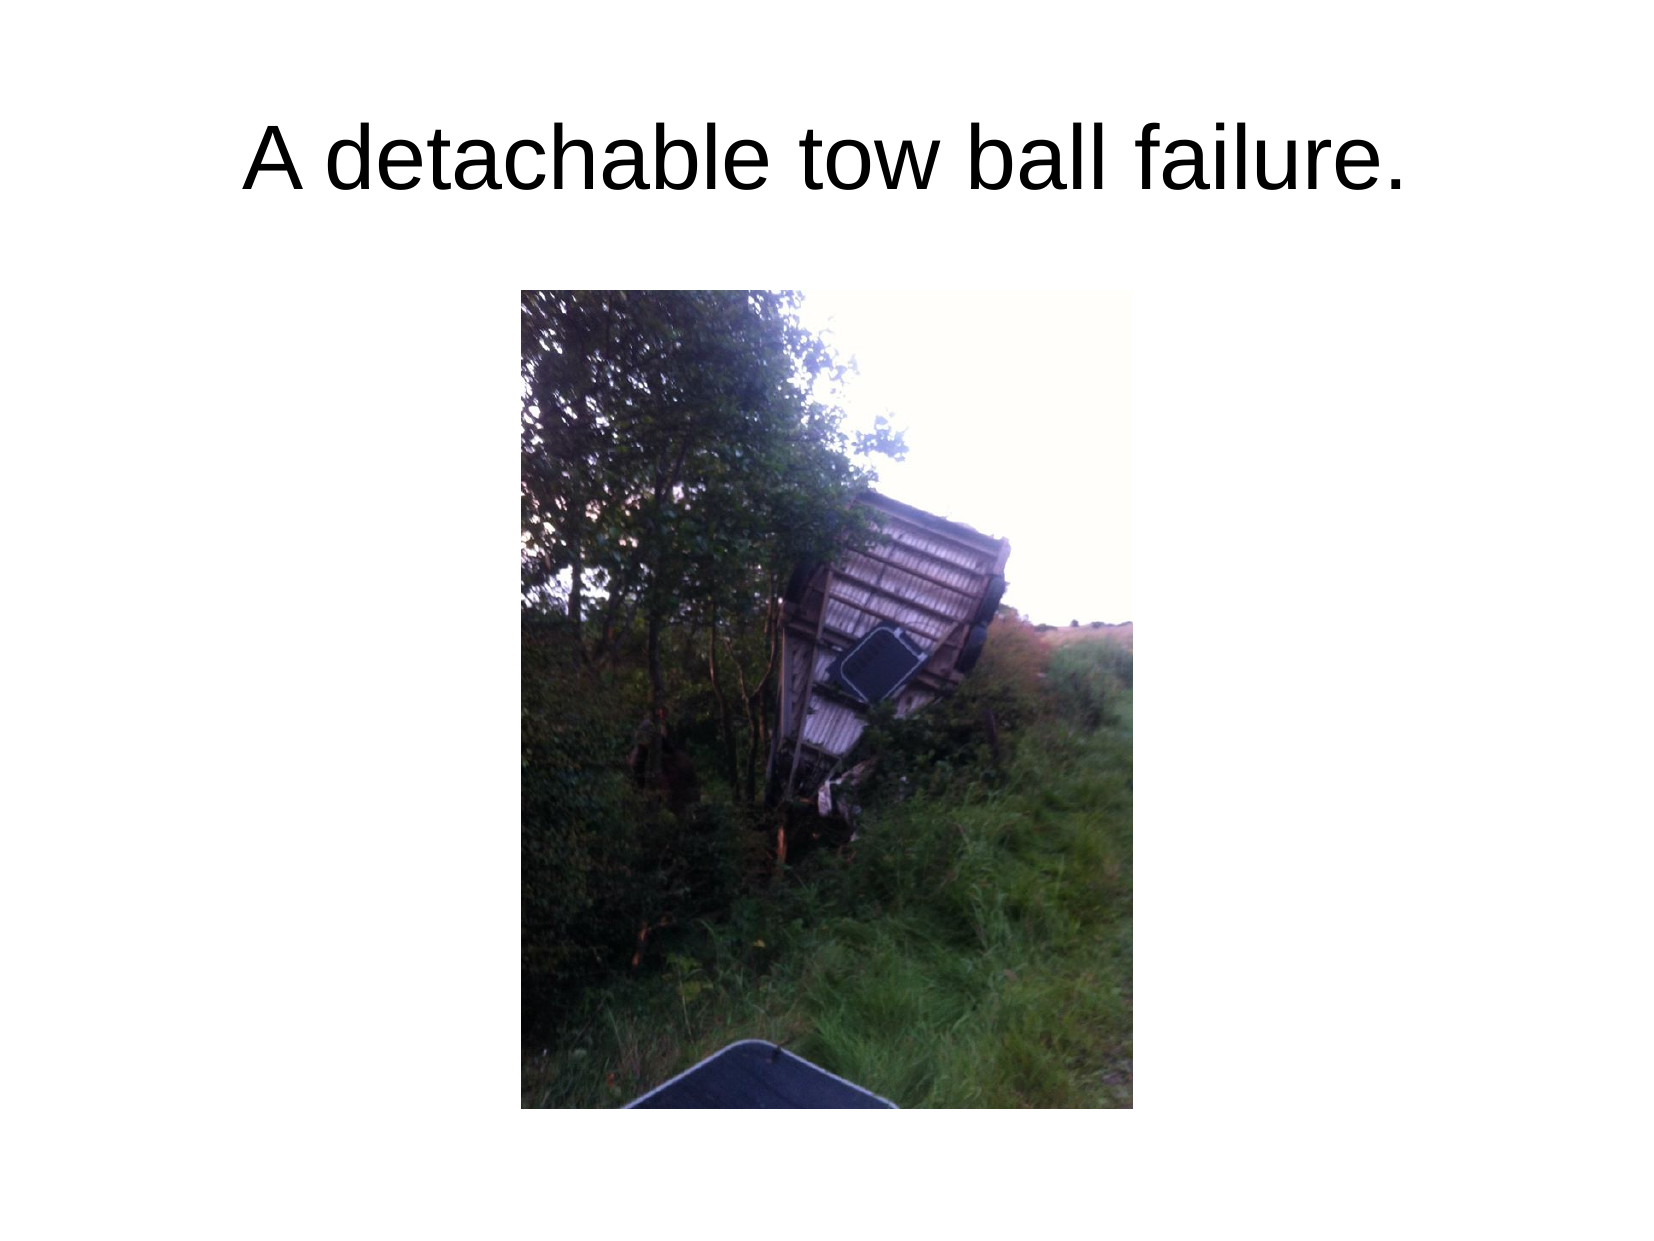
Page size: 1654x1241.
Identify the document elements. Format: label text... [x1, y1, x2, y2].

picture [521, 290, 1133, 1109]
title A detachable tow ball failure. [82, 49, 1571, 257]
